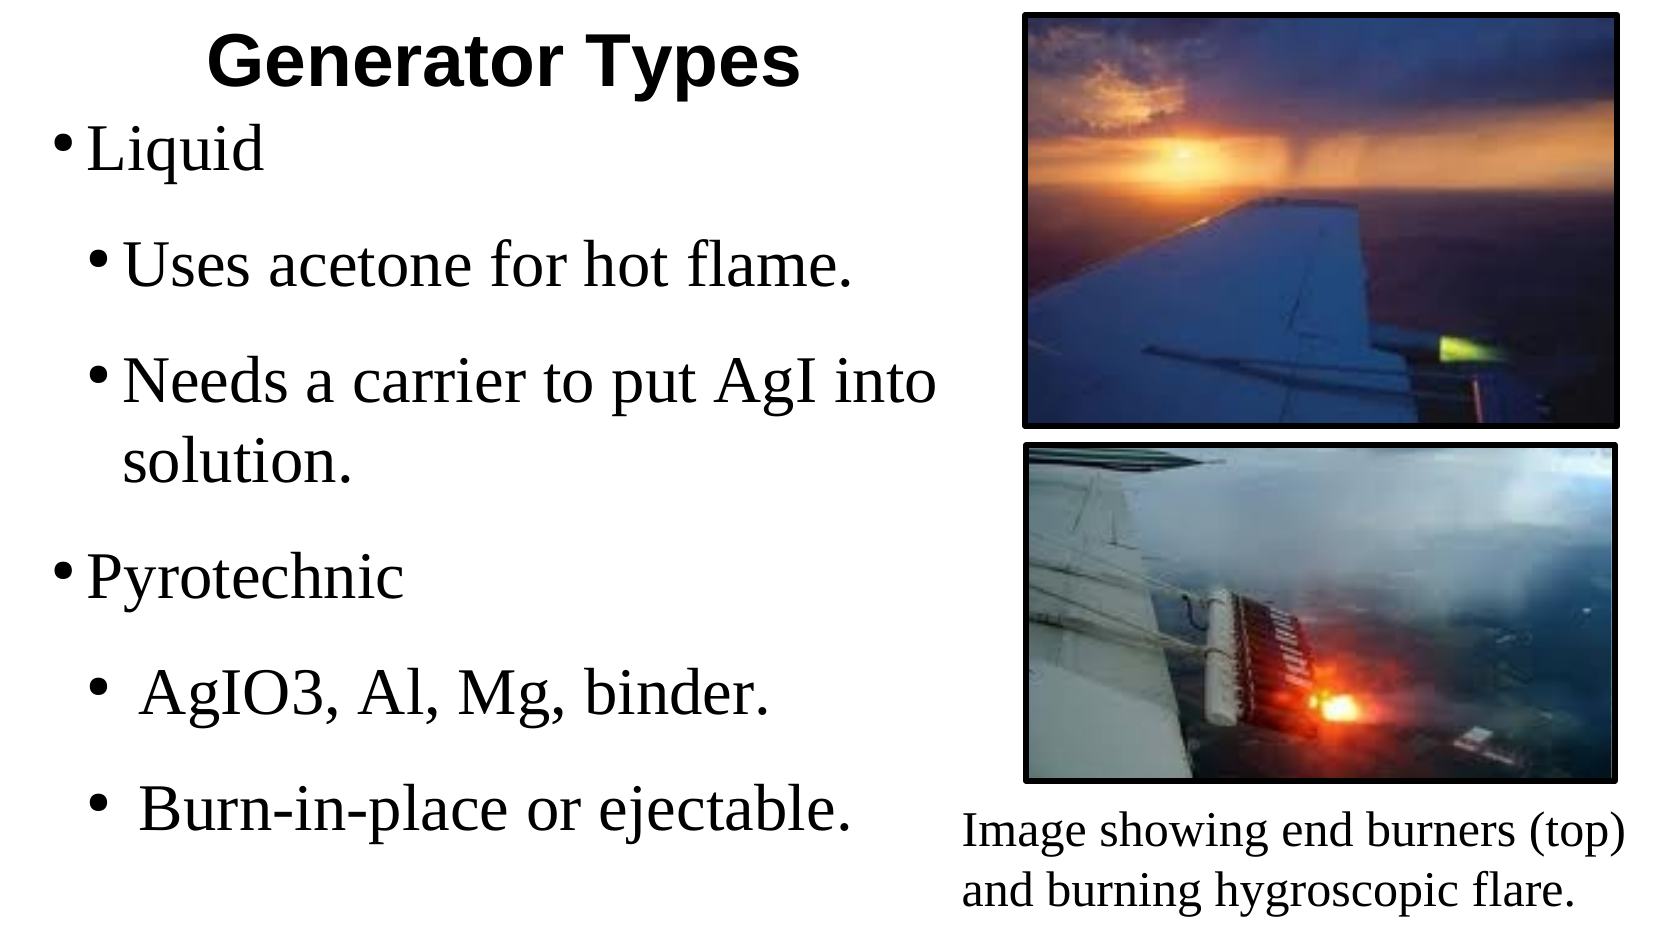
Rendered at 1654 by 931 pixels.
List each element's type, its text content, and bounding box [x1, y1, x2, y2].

picture [1028, 18, 1615, 424]
title Generator Types [0, 5, 1013, 107]
picture [1029, 448, 1612, 778]
text_box Liquid Uses acetone for hot flame. Needs a carrier to put AgI into solution. Pyrotechnic AgIO3, Al, Mg, binder. Burn-in-place or ejectable. [15, 96, 976, 852]
text_box Image showing end burners (top) and burning hygroscopic flare. [945, 795, 1644, 919]
